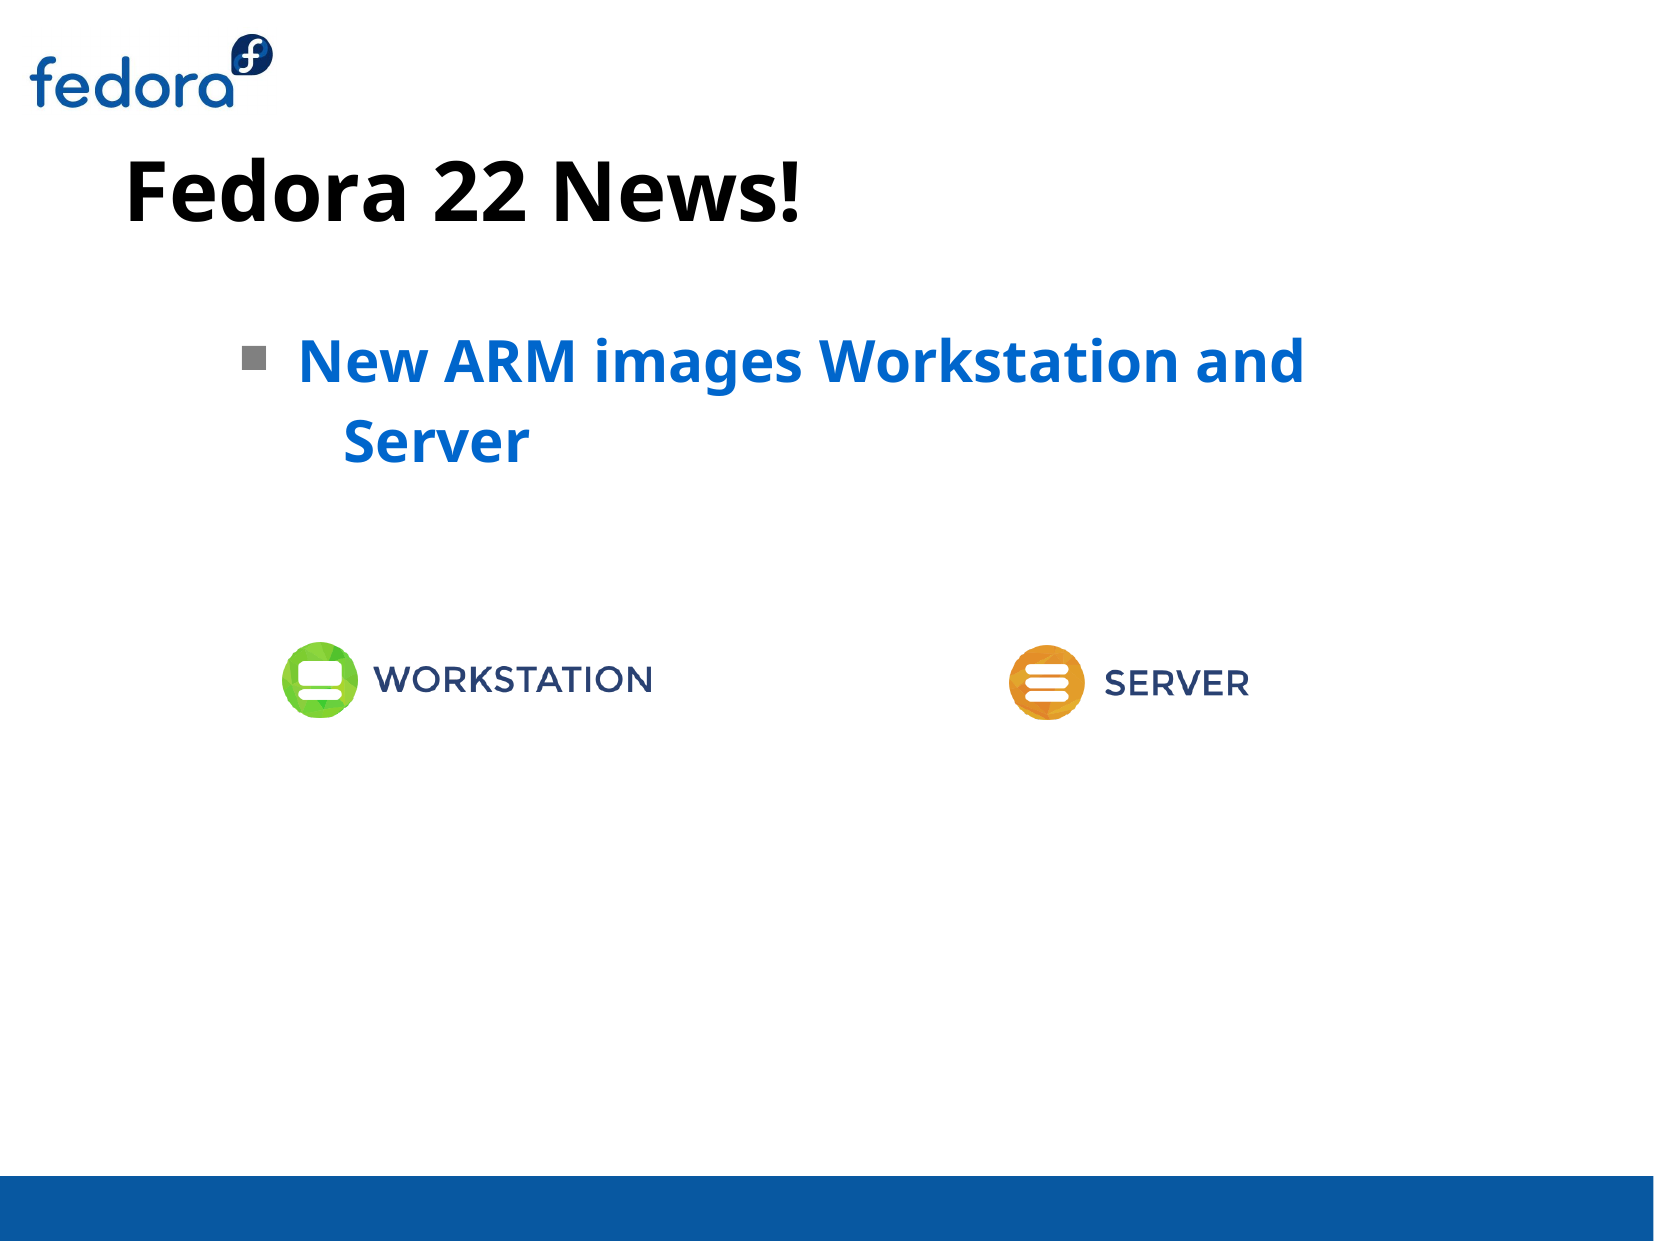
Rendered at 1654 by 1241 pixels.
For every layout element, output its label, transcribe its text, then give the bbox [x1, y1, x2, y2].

picture [0, 1176, 1654, 1241]
picture [1009, 645, 1254, 721]
picture [22, 27, 277, 115]
title Fedora 22 News! [123, 123, 1529, 256]
list New ARM images Workstation and Server [151, 220, 1476, 1041]
picture [282, 642, 660, 718]
